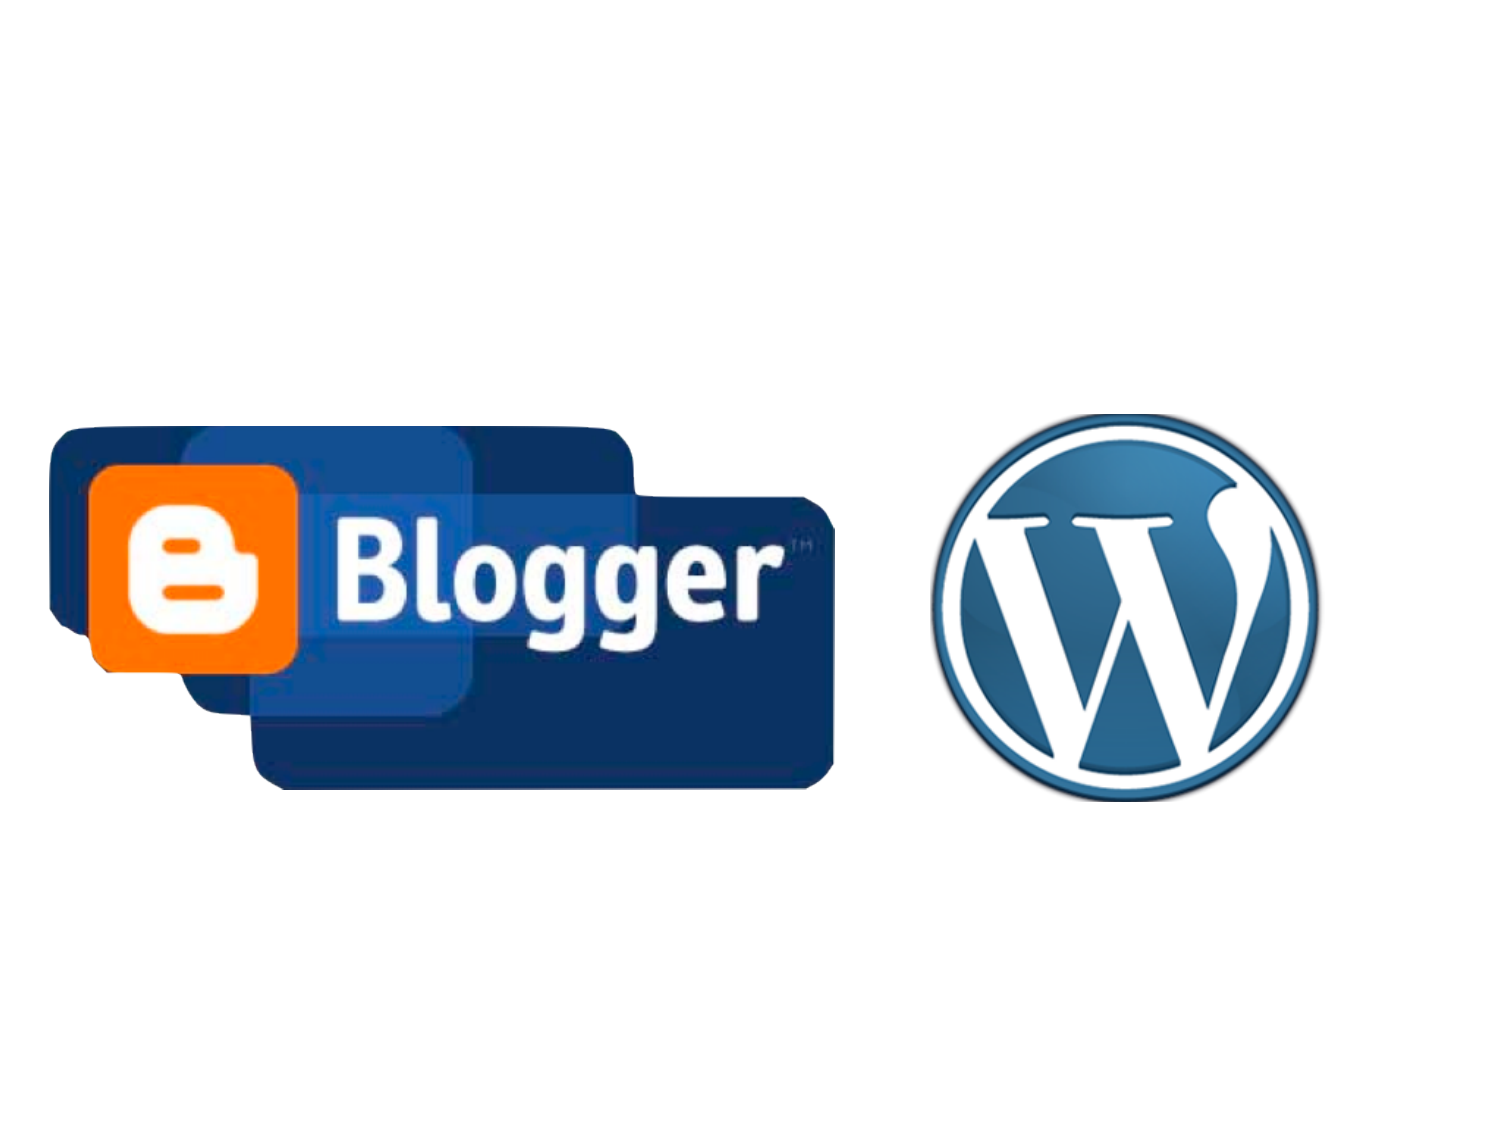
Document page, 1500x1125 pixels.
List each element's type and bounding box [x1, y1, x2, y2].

picture [49, 426, 835, 790]
picture [930, 414, 1331, 802]
